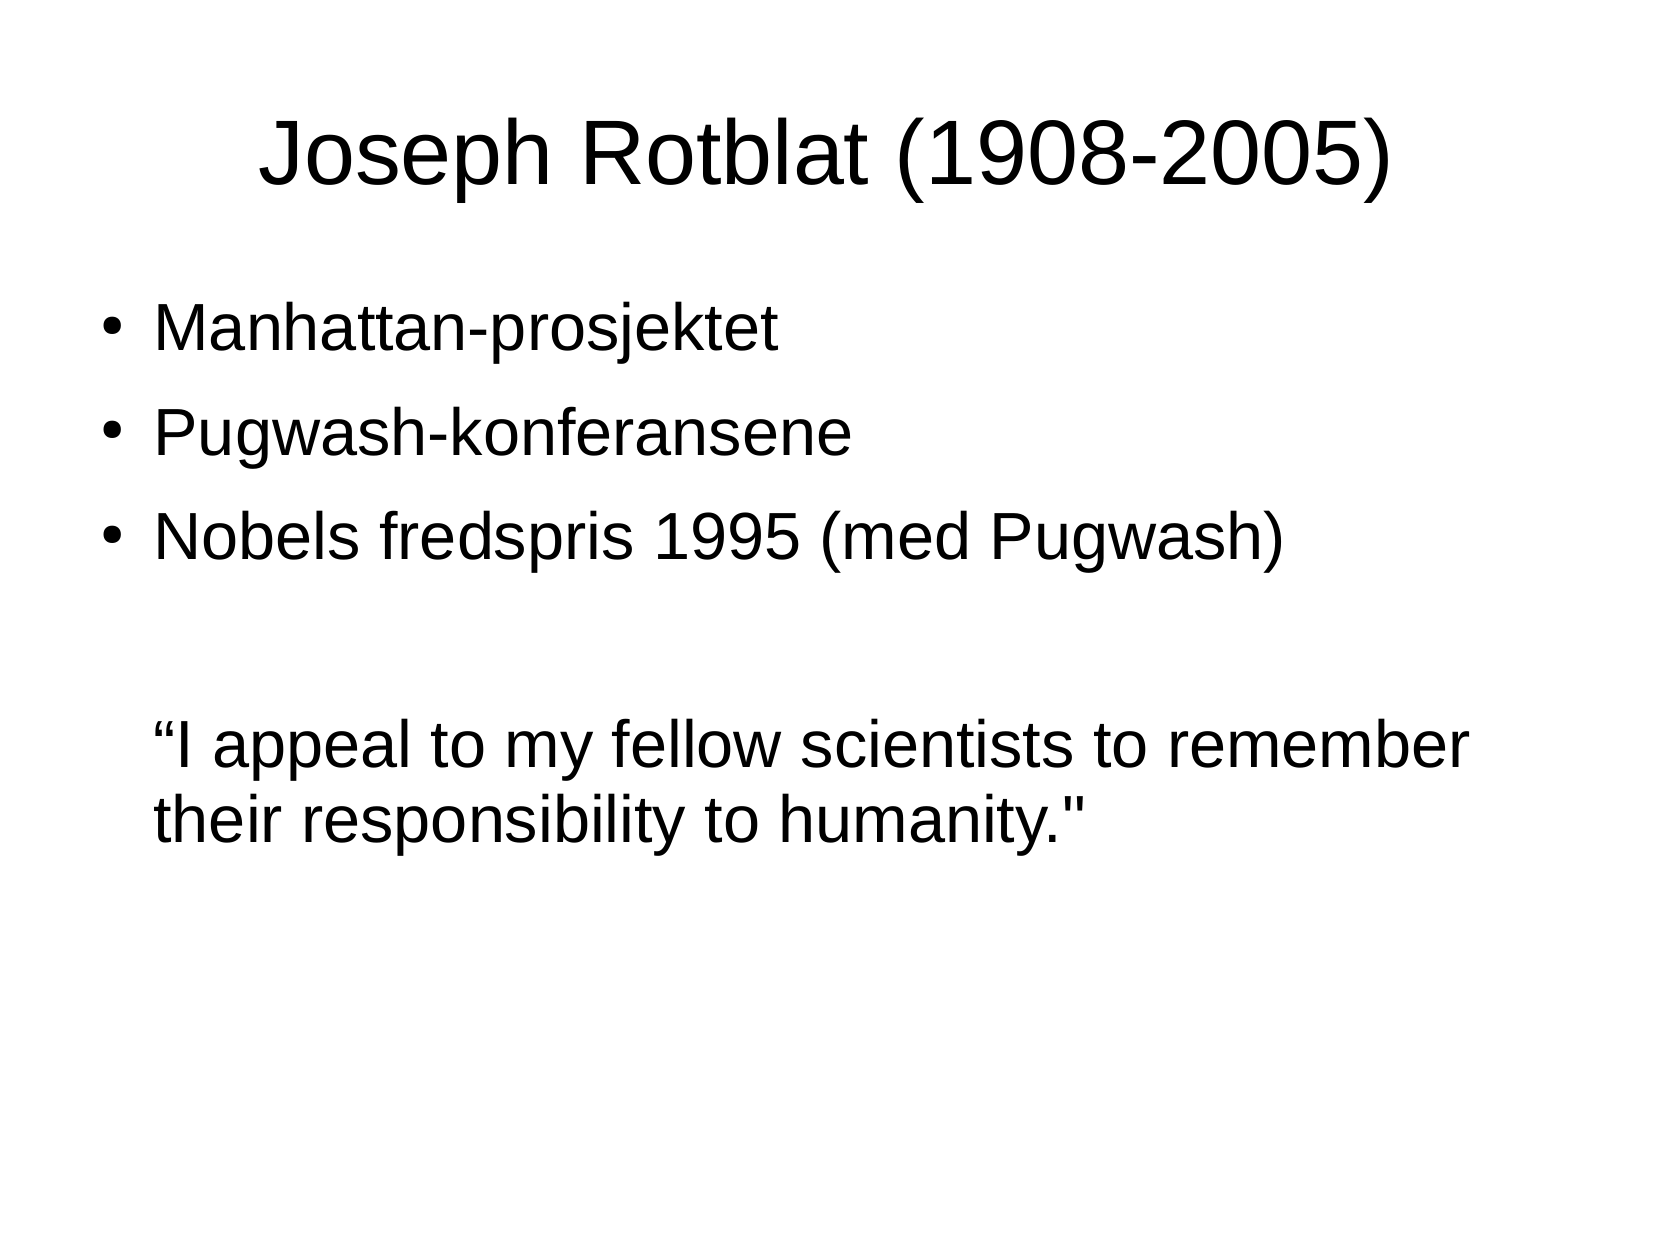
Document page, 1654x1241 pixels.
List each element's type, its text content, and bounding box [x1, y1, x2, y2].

title Joseph Rotblat (1908-2005) [82, 49, 1571, 257]
list Manhattan-prosjektet Pugwash-konferansene Nobels fredspris 1995 (med Pugwash) “I appeal to my fellow scientists to remember their responsibility to humanity." [82, 290, 1571, 1010]
